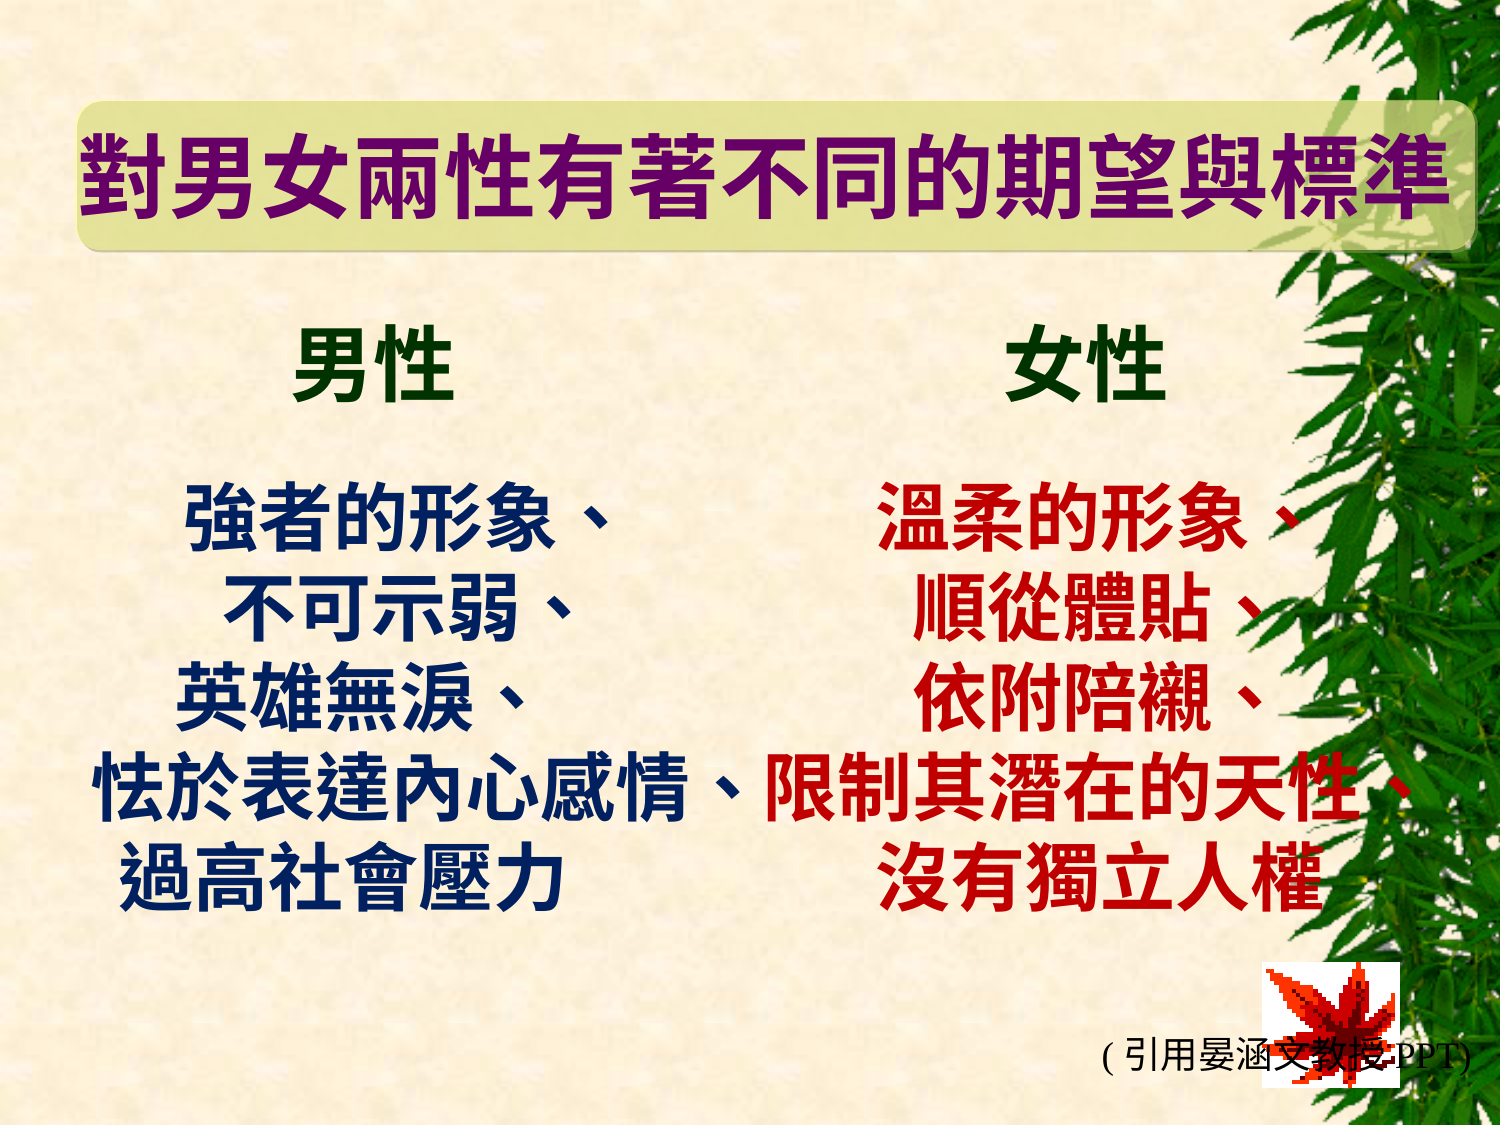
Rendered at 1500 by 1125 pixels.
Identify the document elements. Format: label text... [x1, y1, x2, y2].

picture [1262, 1084, 1400, 1088]
text_box (引用晏涵文教授PPT) [1086, 1023, 1500, 1084]
text_box 女性 [987, 304, 1185, 421]
text_box 強者的形象、 不可示弱、 英雄無淚、 怯於表達內心感情、 過高社會壓力 [0, 462, 726, 929]
text_box 對男女兩性有著不同的期望與標準 [62, 112, 1468, 238]
text_box 溫柔的形象、 順從體貼、 依附陪襯、 限制其潛在的天性、 沒有獨立人權 [737, 462, 1463, 929]
text_box 男性 [275, 304, 472, 421]
picture [1262, 962, 1400, 1023]
text_box [78, 99, 1476, 251]
